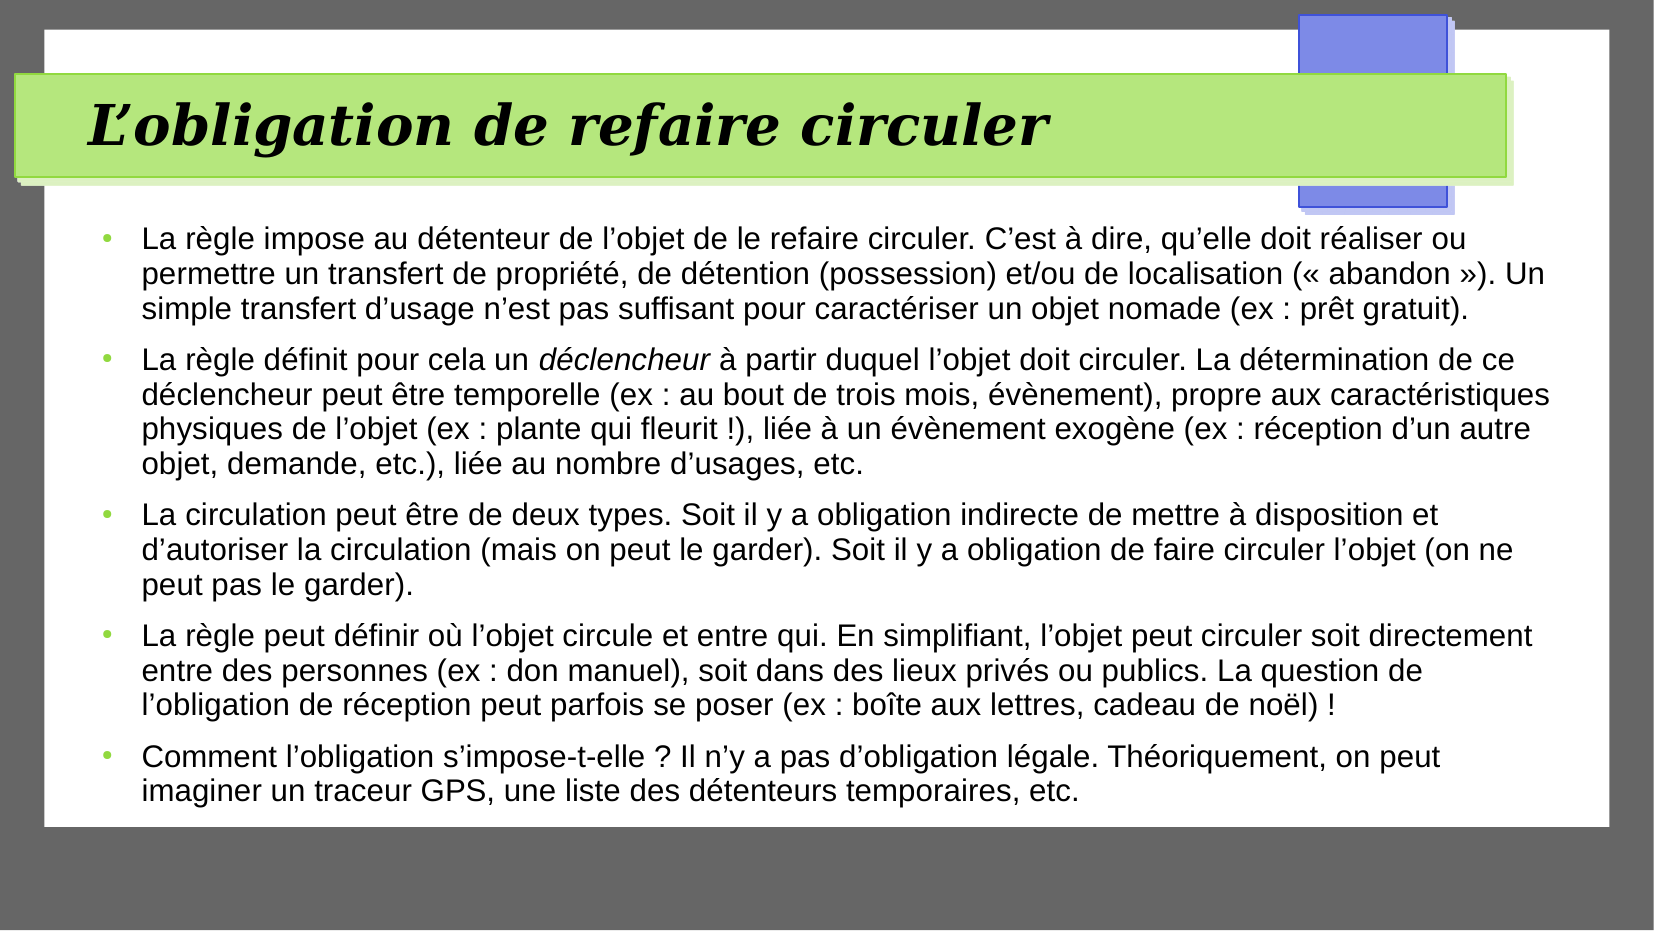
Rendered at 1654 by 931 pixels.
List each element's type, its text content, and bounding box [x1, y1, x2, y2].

title L’obligation de refaire circuler [88, 73, 1506, 178]
list La règle impose au détenteur de l’objet de le refaire circuler. C’est à dire, qu’elle doit réaliser ou permettre un transfert de propriété, de détention (possession) et/ou de localisation (« abandon »). Un simple transfert d’usage n’est pas suffisant pour caractériser un objet nomade (ex : prêt gratuit). La règle définit pour cela un déclencheur à partir duquel l’objet doit circuler. La détermination de ce déclencheur peut être temporelle (ex : au bout de trois mois, évènement), propre aux caractéristiques physiques de l’objet (ex : plante qui fleurit !), liée à un évènement exogène (ex : réception d’un autre objet, demande, etc.), liée au nombre d’usages, etc. La circulation peut être de deux types. Soit il y a obligation indirecte de mettre à disposition et d’autoriser la circulation (mais on peut le garder). Soit il y a obligation de faire circuler l’objet (on ne peut pas le garder). La règle peut définir où l’objet circule et entre qui. En simplifiant, l’objet peut circuler soit directement entre des personnes (ex : don manuel), soit dans des lieux privés ou publics. La question de l’obligation de réception peut parfois se poser (ex : boîte aux lettres, cadeau de noël) ! Comment l’obligation s’impose-t-elle ? Il n’y a pas d’obligation légale. Théoriquement, on peut imaginer un traceur GPS, une liste des détenteurs temporaires, etc. [88, 221, 1565, 813]
